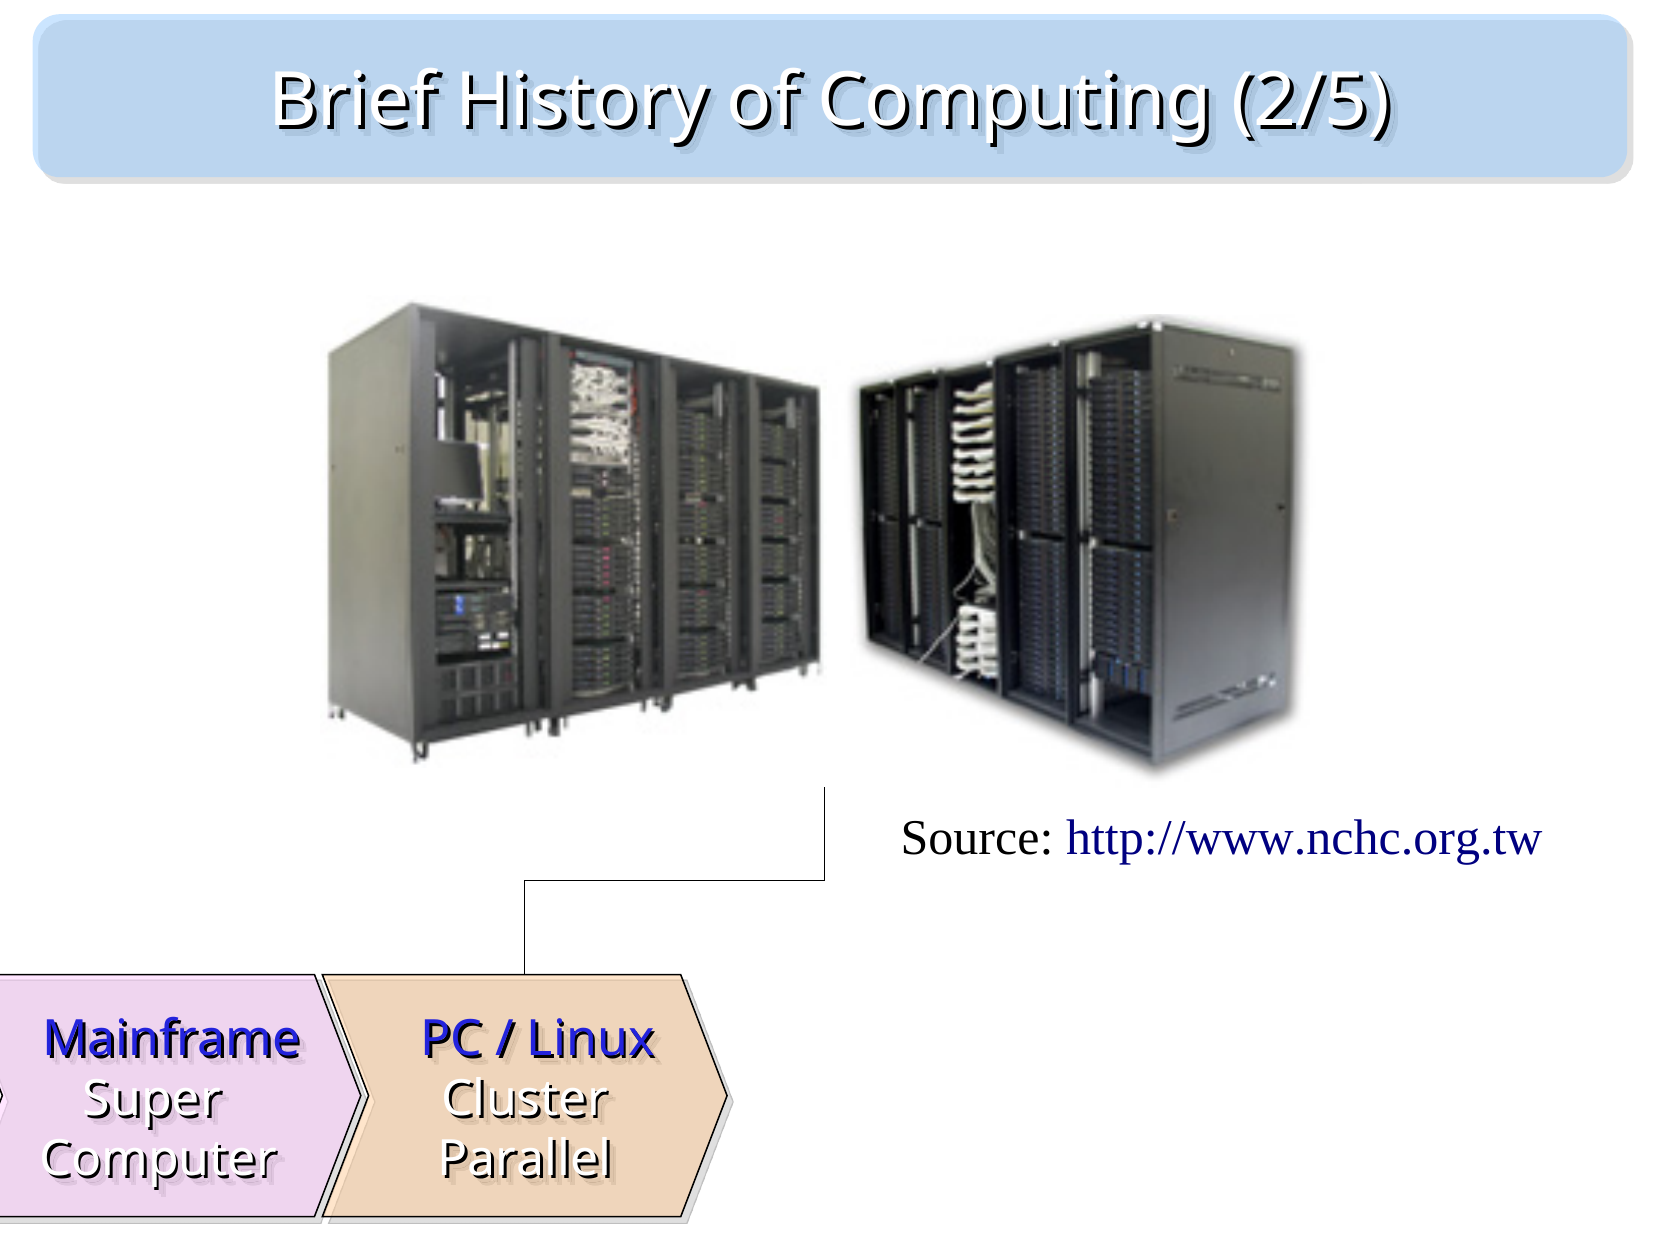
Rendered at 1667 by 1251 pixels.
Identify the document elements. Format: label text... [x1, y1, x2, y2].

text_box Mainframe Super Computer [0, 974, 361, 1217]
text_box Brief History of Computing (2/5) [32, 14, 1628, 178]
text_box PC / Linux Cluster Parallel [322, 974, 728, 1217]
picture [320, 295, 827, 768]
text_box Source: http://www.nchc.org.tw [885, 797, 1572, 873]
picture [828, 314, 1328, 788]
